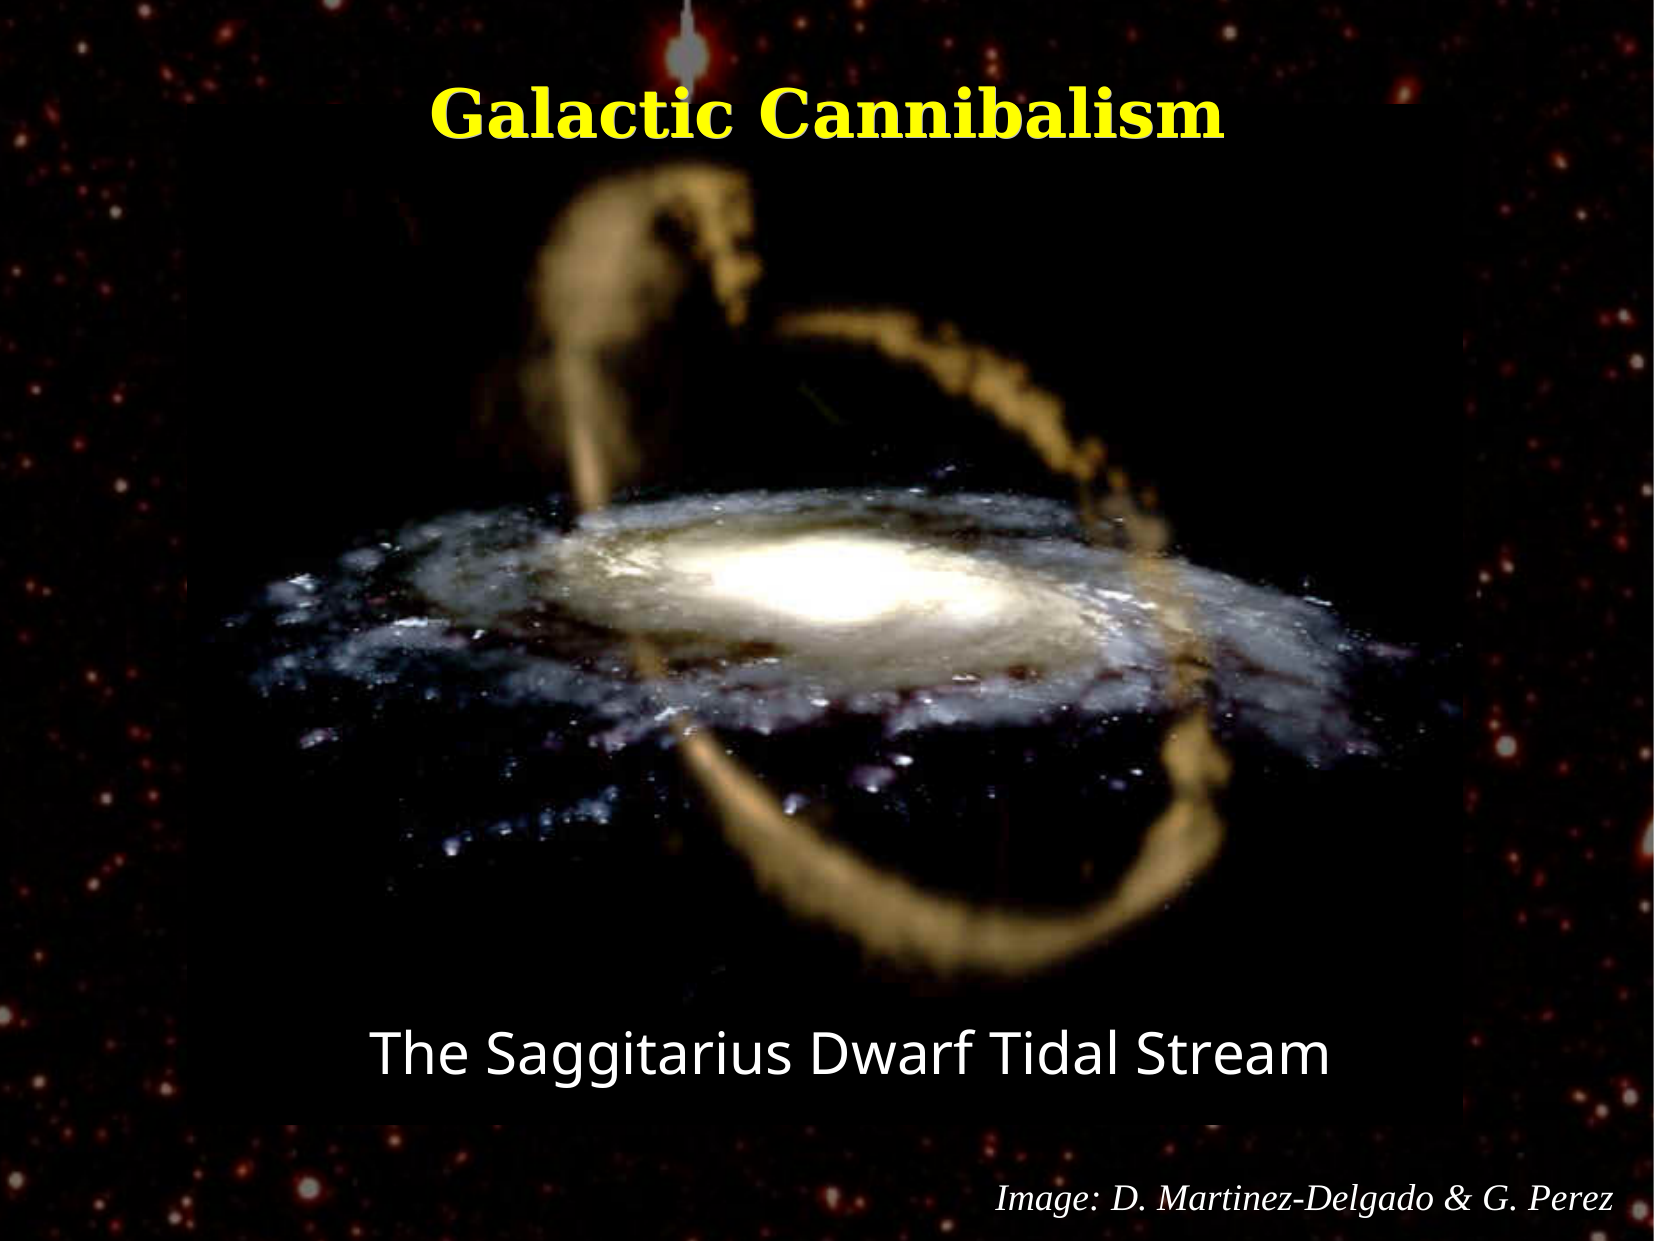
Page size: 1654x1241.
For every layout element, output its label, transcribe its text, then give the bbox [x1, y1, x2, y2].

picture [0, 0, 1654, 1241]
text_box Galactic Cannibalism [429, 75, 1227, 154]
text_box The Saggitarius Dwarf Tidal Stream [369, 1012, 1294, 1107]
text_box Image: D. Martinez-Delgado & G. Perez [995, 1177, 1613, 1219]
